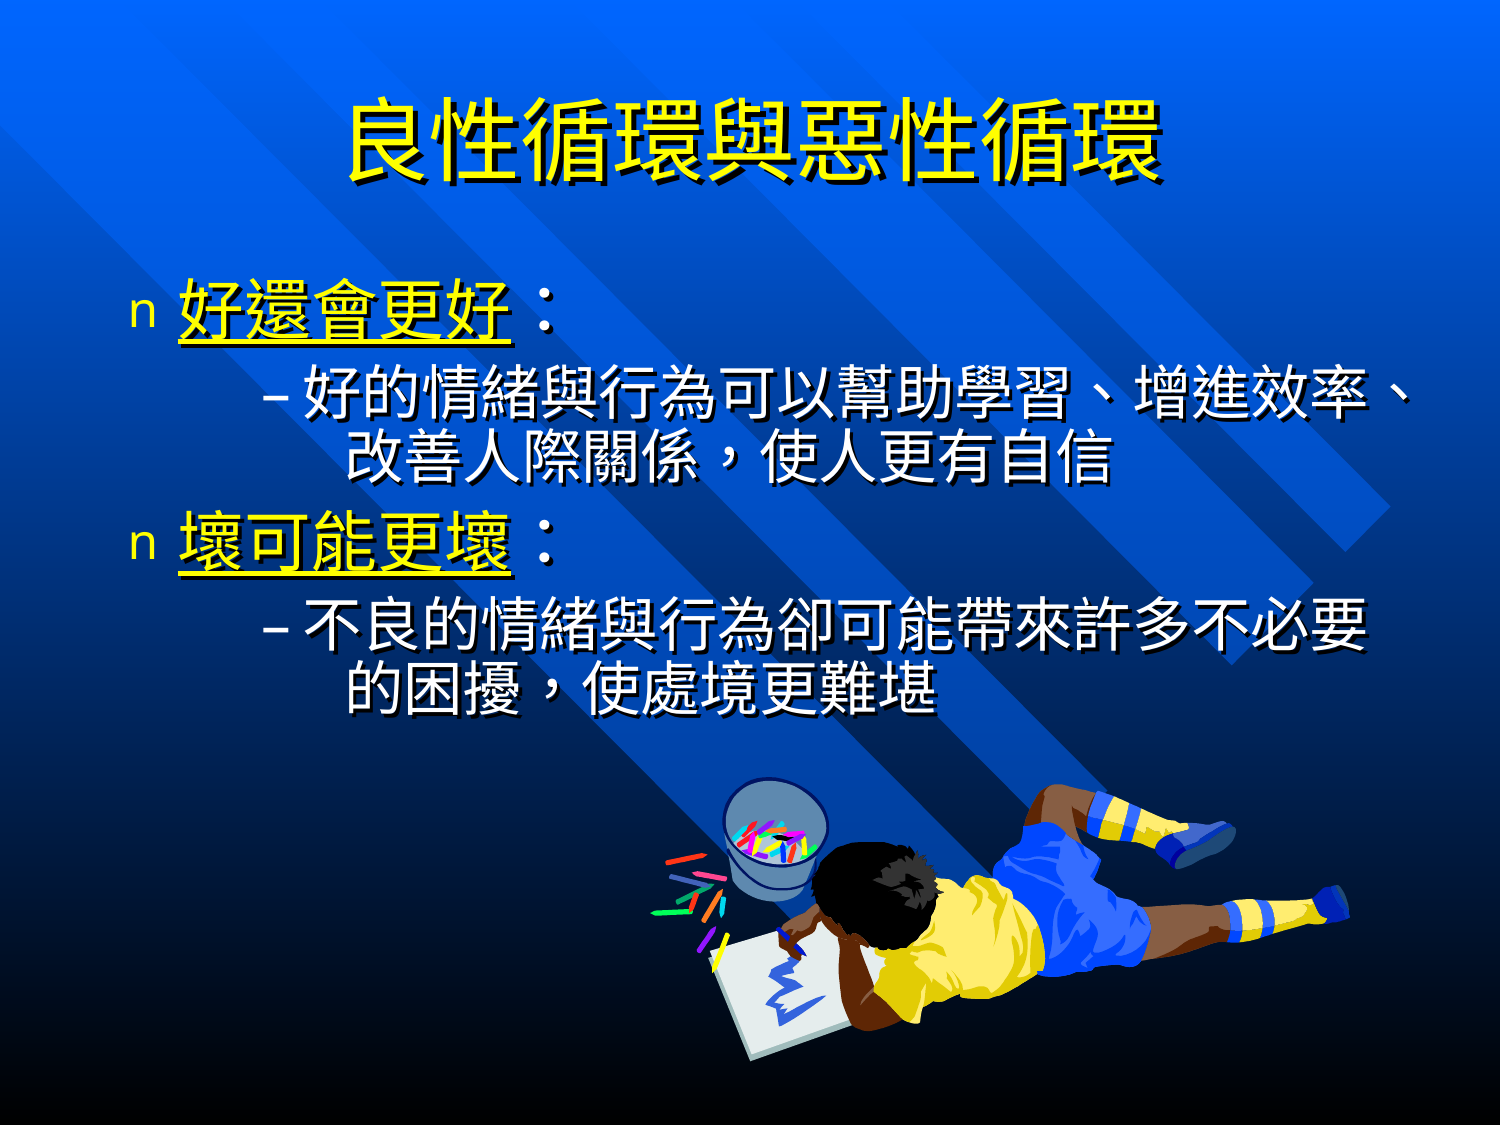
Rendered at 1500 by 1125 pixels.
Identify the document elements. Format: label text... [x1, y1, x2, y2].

chart [650, 765, 1351, 1062]
title 良性循環與惡性循環 [112, 37, 1388, 238]
list 好還會更好： 好的情緒與行為可以幫助學習、增進效率、改善人際關係，使人更有自信 壞可能更壞： 不良的情緒與行為卻可能帶來許多不必要的困擾，使處境更難堪 [112, 269, 1388, 738]
